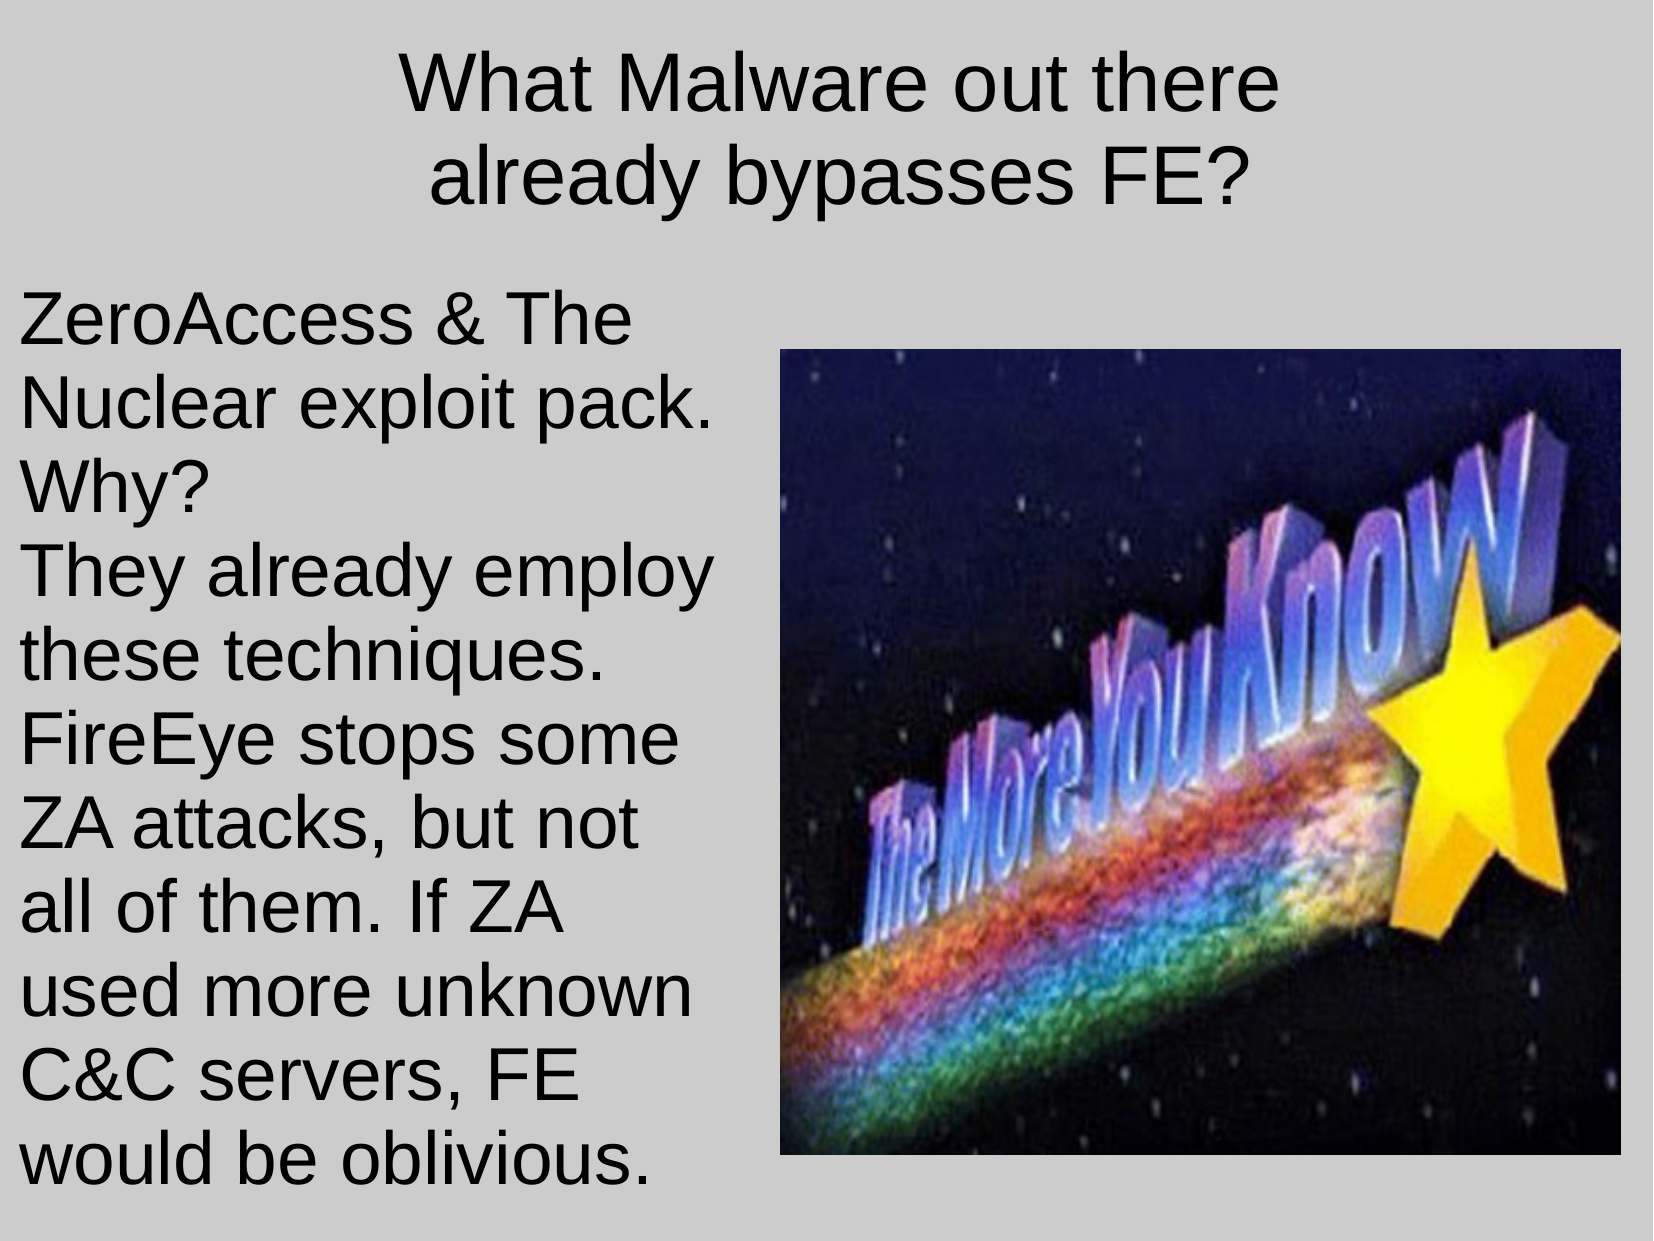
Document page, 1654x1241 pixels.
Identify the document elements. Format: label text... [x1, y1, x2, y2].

picture [780, 349, 1621, 1156]
title What Malware out there already bypasses FE? [270, 35, 1411, 316]
title ZeroAccess & The Nuclear exploit pack. Why? They already employ these techniques. FireEye stops some ZA attacks, but not all of them. If ZA used more unknown C&C servers, FE would be oblivious. [19, 276, 736, 1201]
